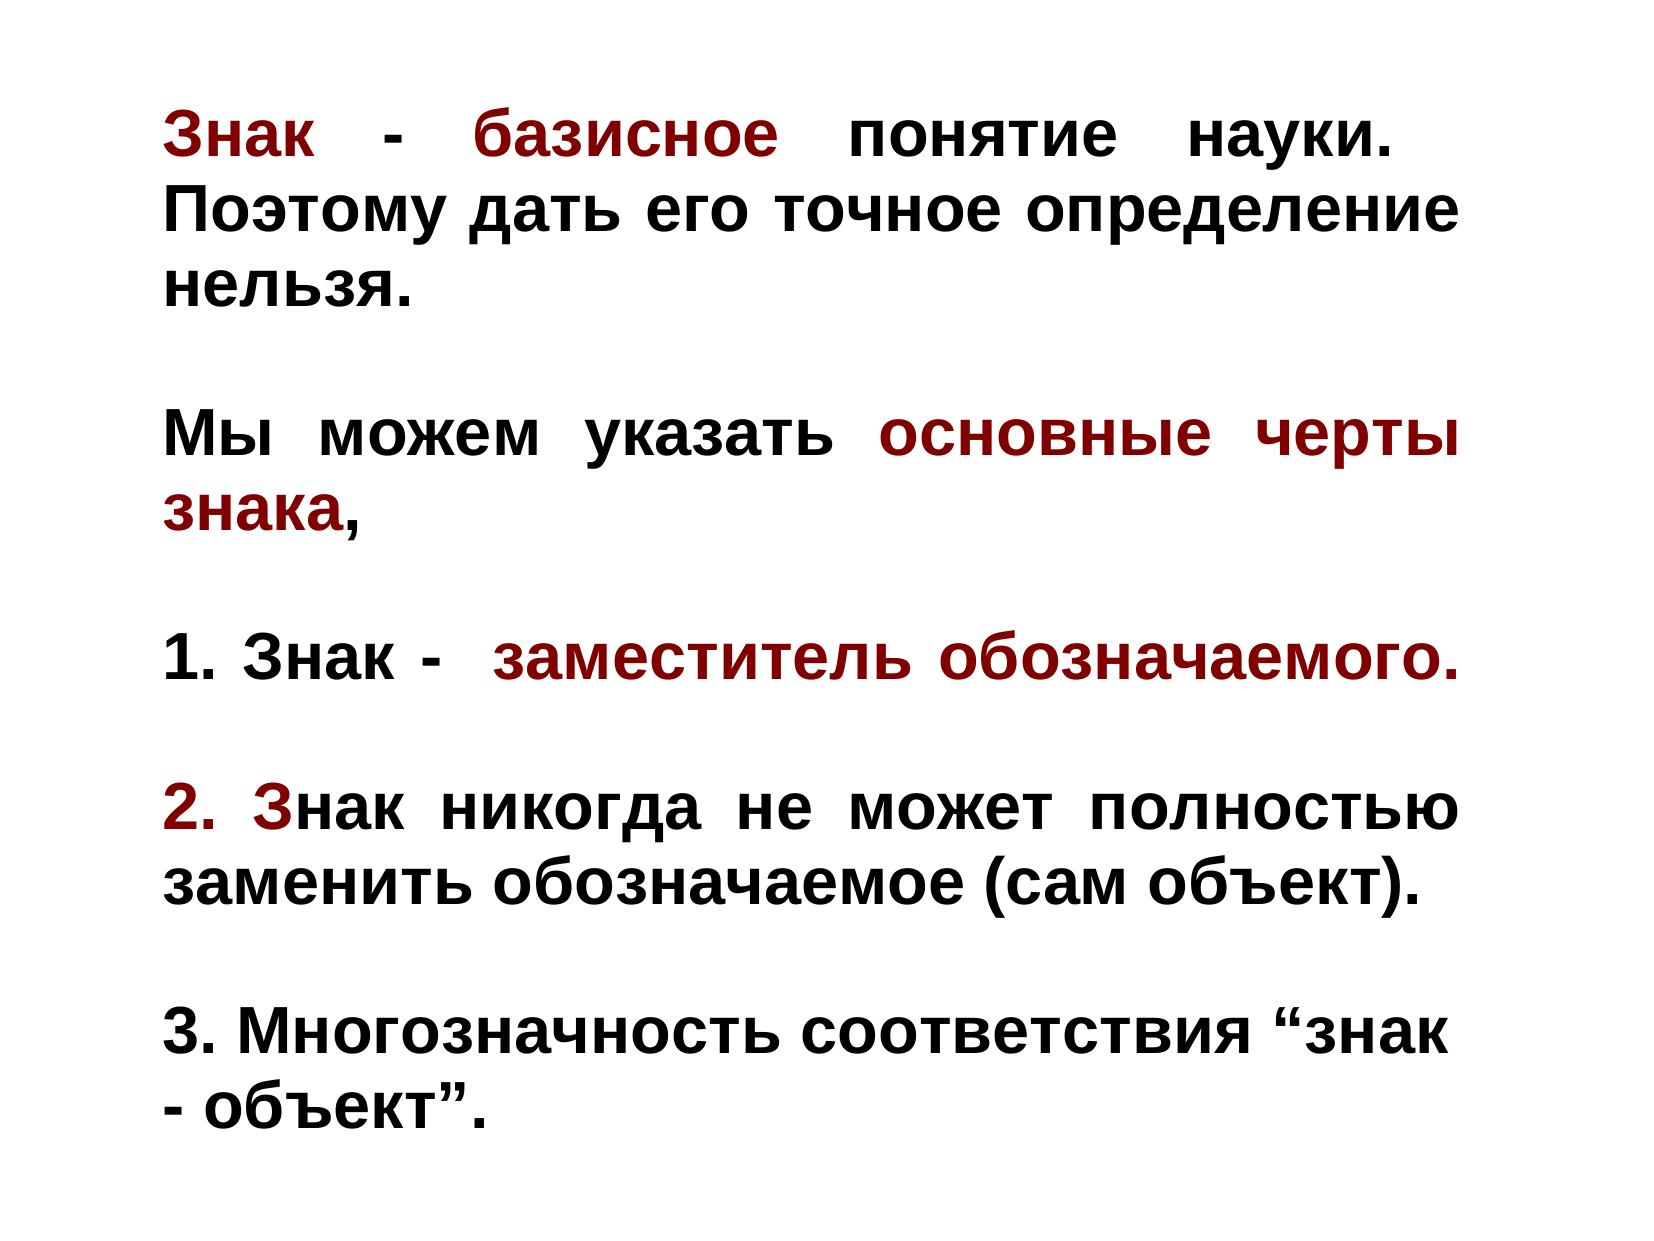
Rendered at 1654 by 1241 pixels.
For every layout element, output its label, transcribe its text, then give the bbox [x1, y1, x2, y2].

text_box Знак - базисное понятие науки. Поэтому дать его точное определение нельзя. Мы можем указать основные черты знака, 1. Знак - заместитель обозначаемого. 2. Знак никогда не может полностью заменить обозначаемое (сам объект). 3. Многозначность соответствия “знак - объект”. [147, 88, 1477, 1151]
